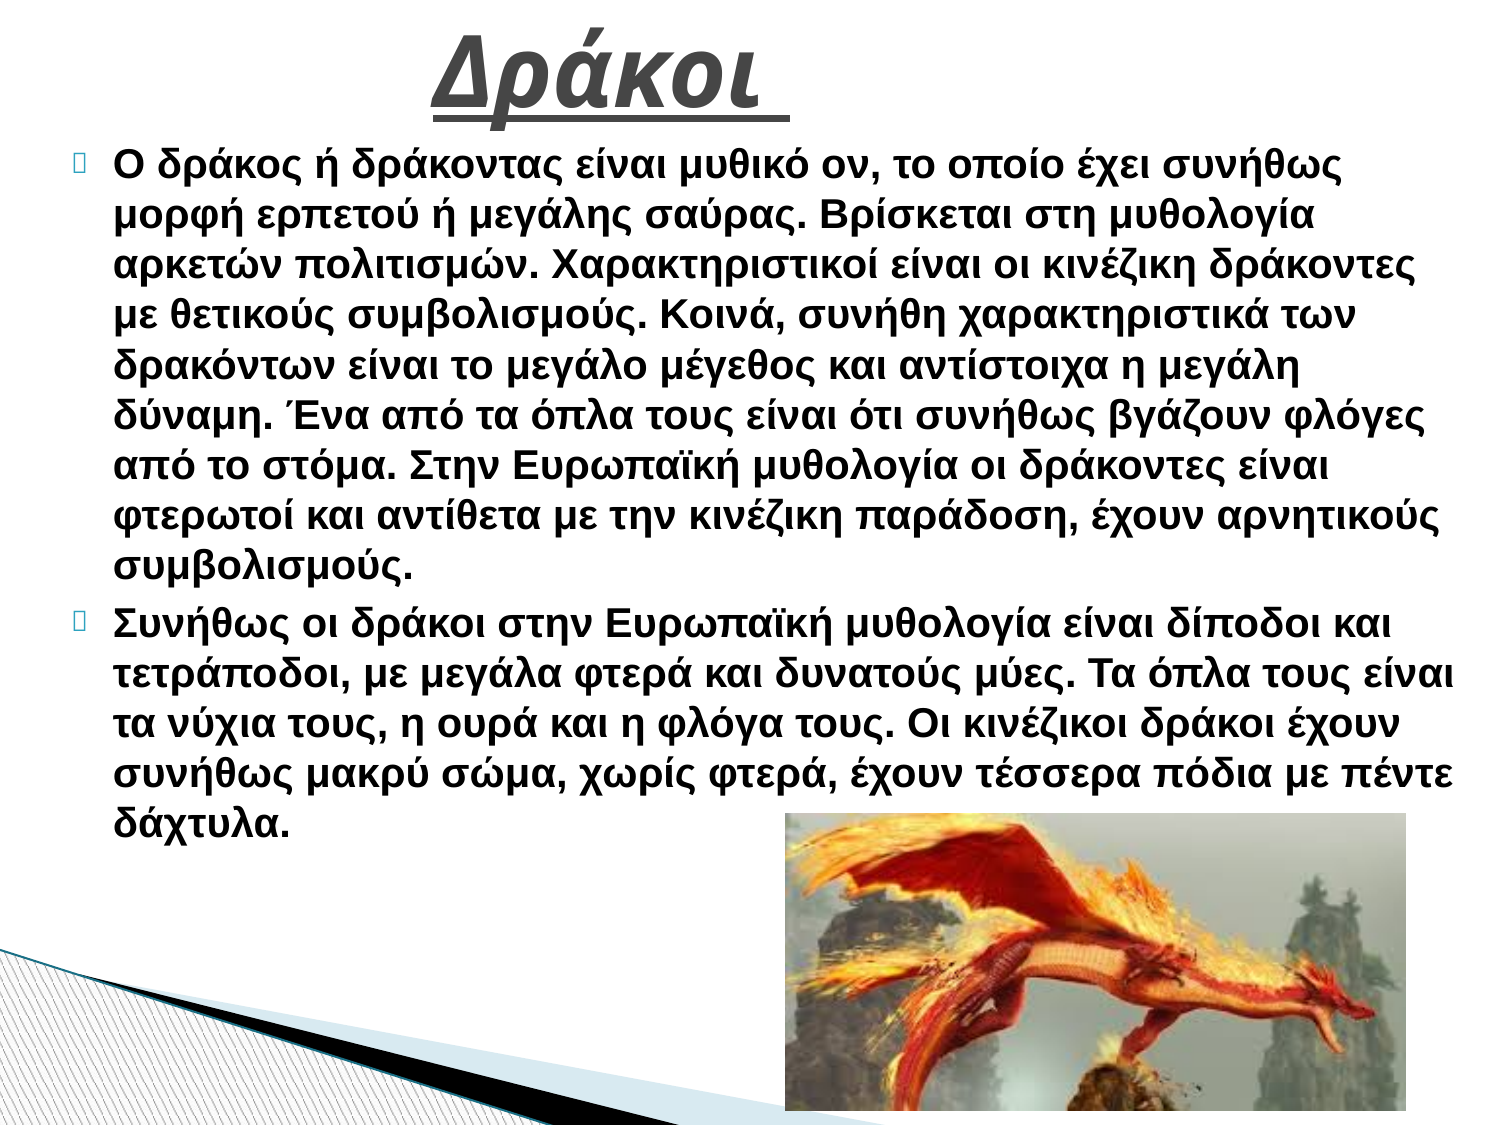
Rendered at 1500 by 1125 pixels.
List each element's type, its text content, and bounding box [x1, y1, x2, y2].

title Δράκοι [62, 0, 1413, 188]
picture [0, 952, 543, 1125]
list Ο δράκος ή δράκοντας είναι μυθικό ον, το οποίο έχει συνήθως μορφή ερπετού ή μεγάλης σαύρας. Βρίσκεται στη μυθολογία αρκετών πολιτισμών. Χαρακτηριστικοί είναι οι κινέζικη δράκοντες με θετικούς συμβολισμούς. Κοινά, συνήθη χαρακτηριστικά των δρακόντων είναι το μεγάλο μέγεθος και αντίστοιχα η μεγάλη δύναμη. Ένα από τα όπλα τους είναι ότι συνήθως βγάζουν φλόγες από το στόμα. Στην Ευρωπαϊκή μυθολογία οι δράκοντες είναι φτερωτοί και αντίθετα με την κινέζικη παράδοση, έχουν αρνητικούς συμβολισμούς. Συνήθως οι δράκοι στην Ευρωπαϊκή μυθολογία είναι δίποδοι και τετράποδοι, με μεγάλα φτερά και δυνατούς μύες. Τα όπλα τους είναι τα νύχια τους, η ουρά και η φλόγα τους. Οι κινέζικοι δράκοι έχουν συνήθως μακρύ σώμα, χωρίς φτερά, έχουν τέσσερα πόδια με πέντε δάχτυλα. [38, 129, 1489, 873]
picture [785, 813, 1406, 1111]
